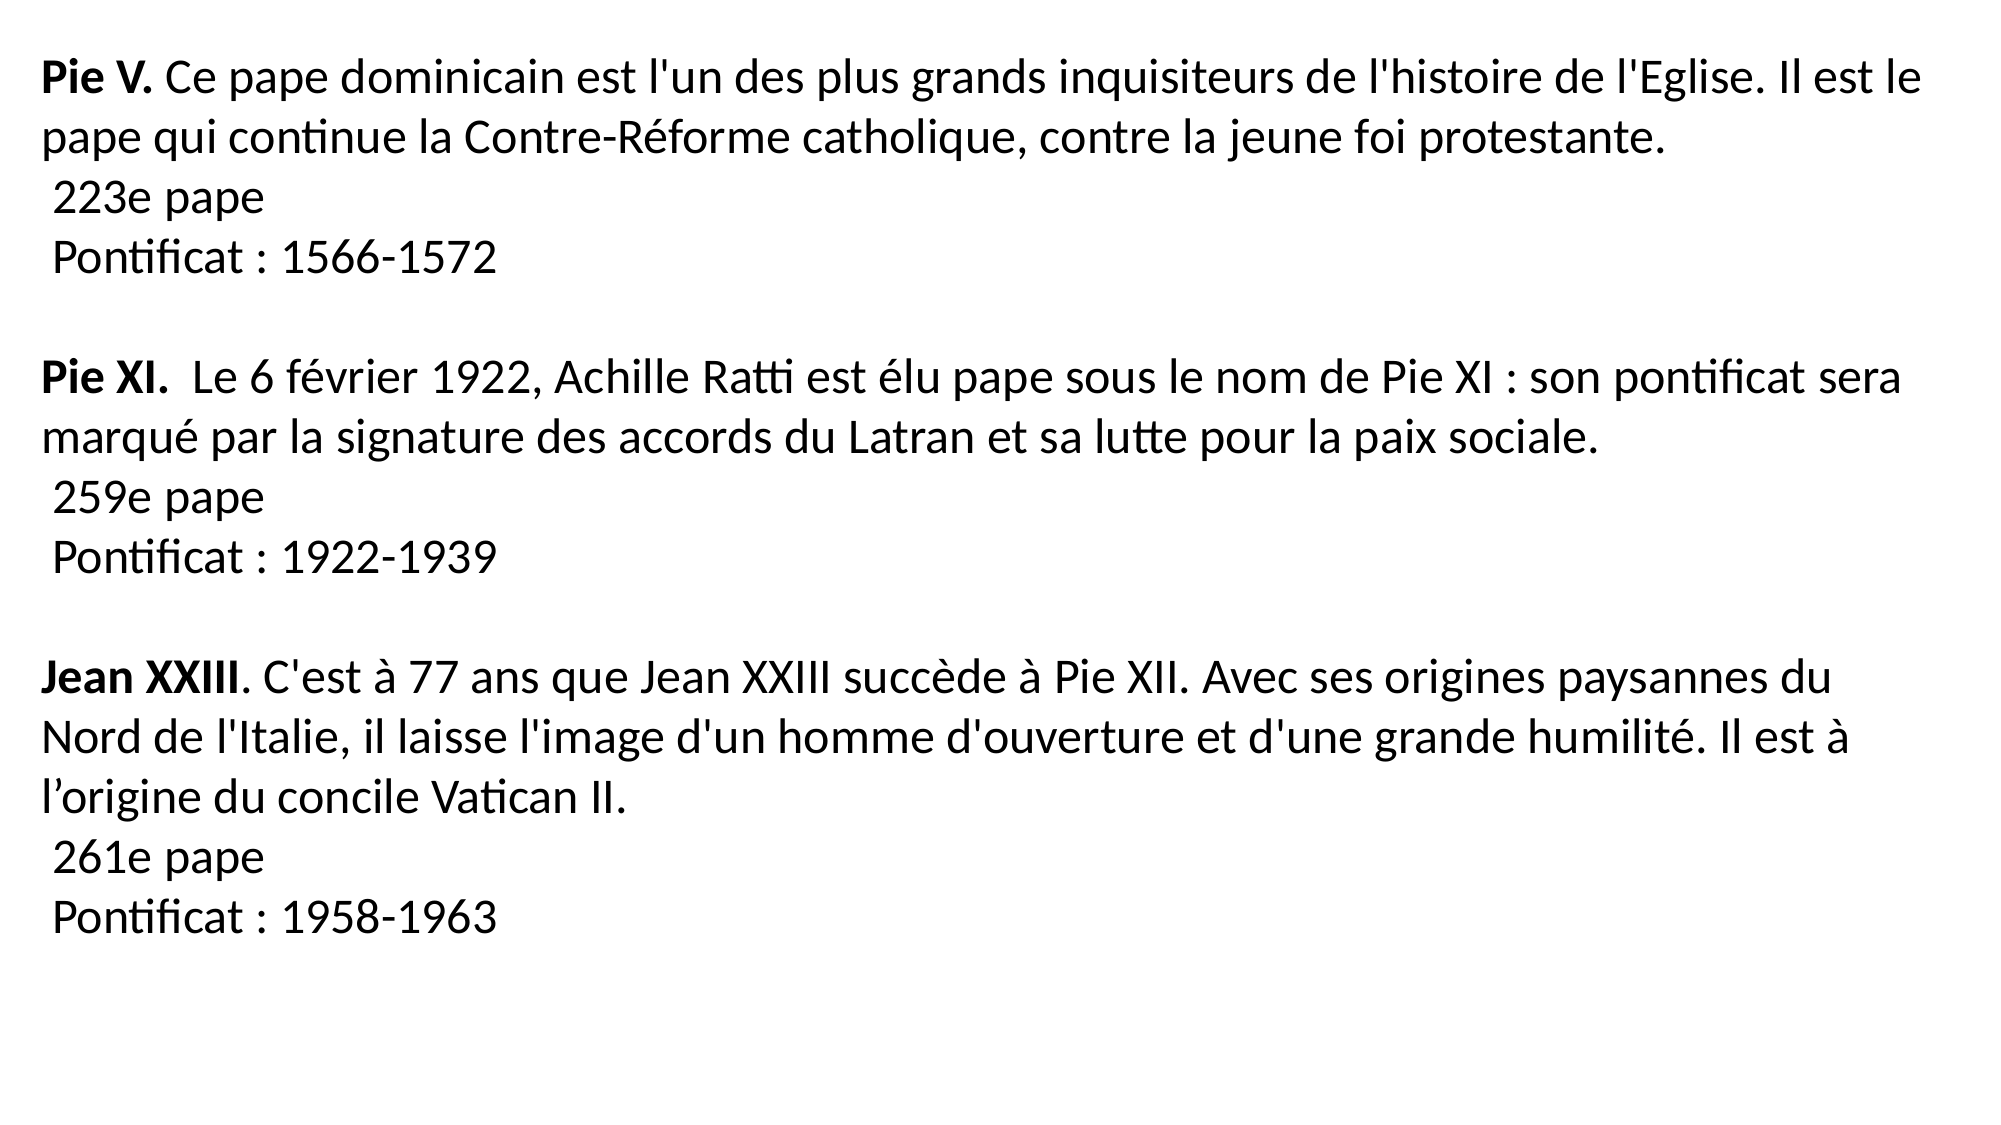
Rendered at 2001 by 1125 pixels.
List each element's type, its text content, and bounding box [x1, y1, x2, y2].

text_box Pie V. Ce pape dominicain est l'un des plus grands inquisiteurs de l'histoire de l'Eglise. Il est le pape qui continue la Contre-Réforme catholique, contre la jeune foi protestante. 223e pape Pontificat : 1566-1572 Pie XI. Le 6 février 1922, Achille Ratti est élu pape sous le nom de Pie XI : son pontificat sera marqué par la signature des accords du Latran et sa lutte pour la paix sociale. 259e pape Pontificat : 1922-1939 Jean XXIII. C'est à 77 ans que Jean XXIII succède à Pie XII. Avec ses origines paysannes du Nord de l'Italie, il laisse l'image d'un homme d'ouverture et d'une grande humilité. Il est à l’origine du concile Vatican II. 261e pape Pontificat : 1958-1963 [25, 36, 1956, 960]
